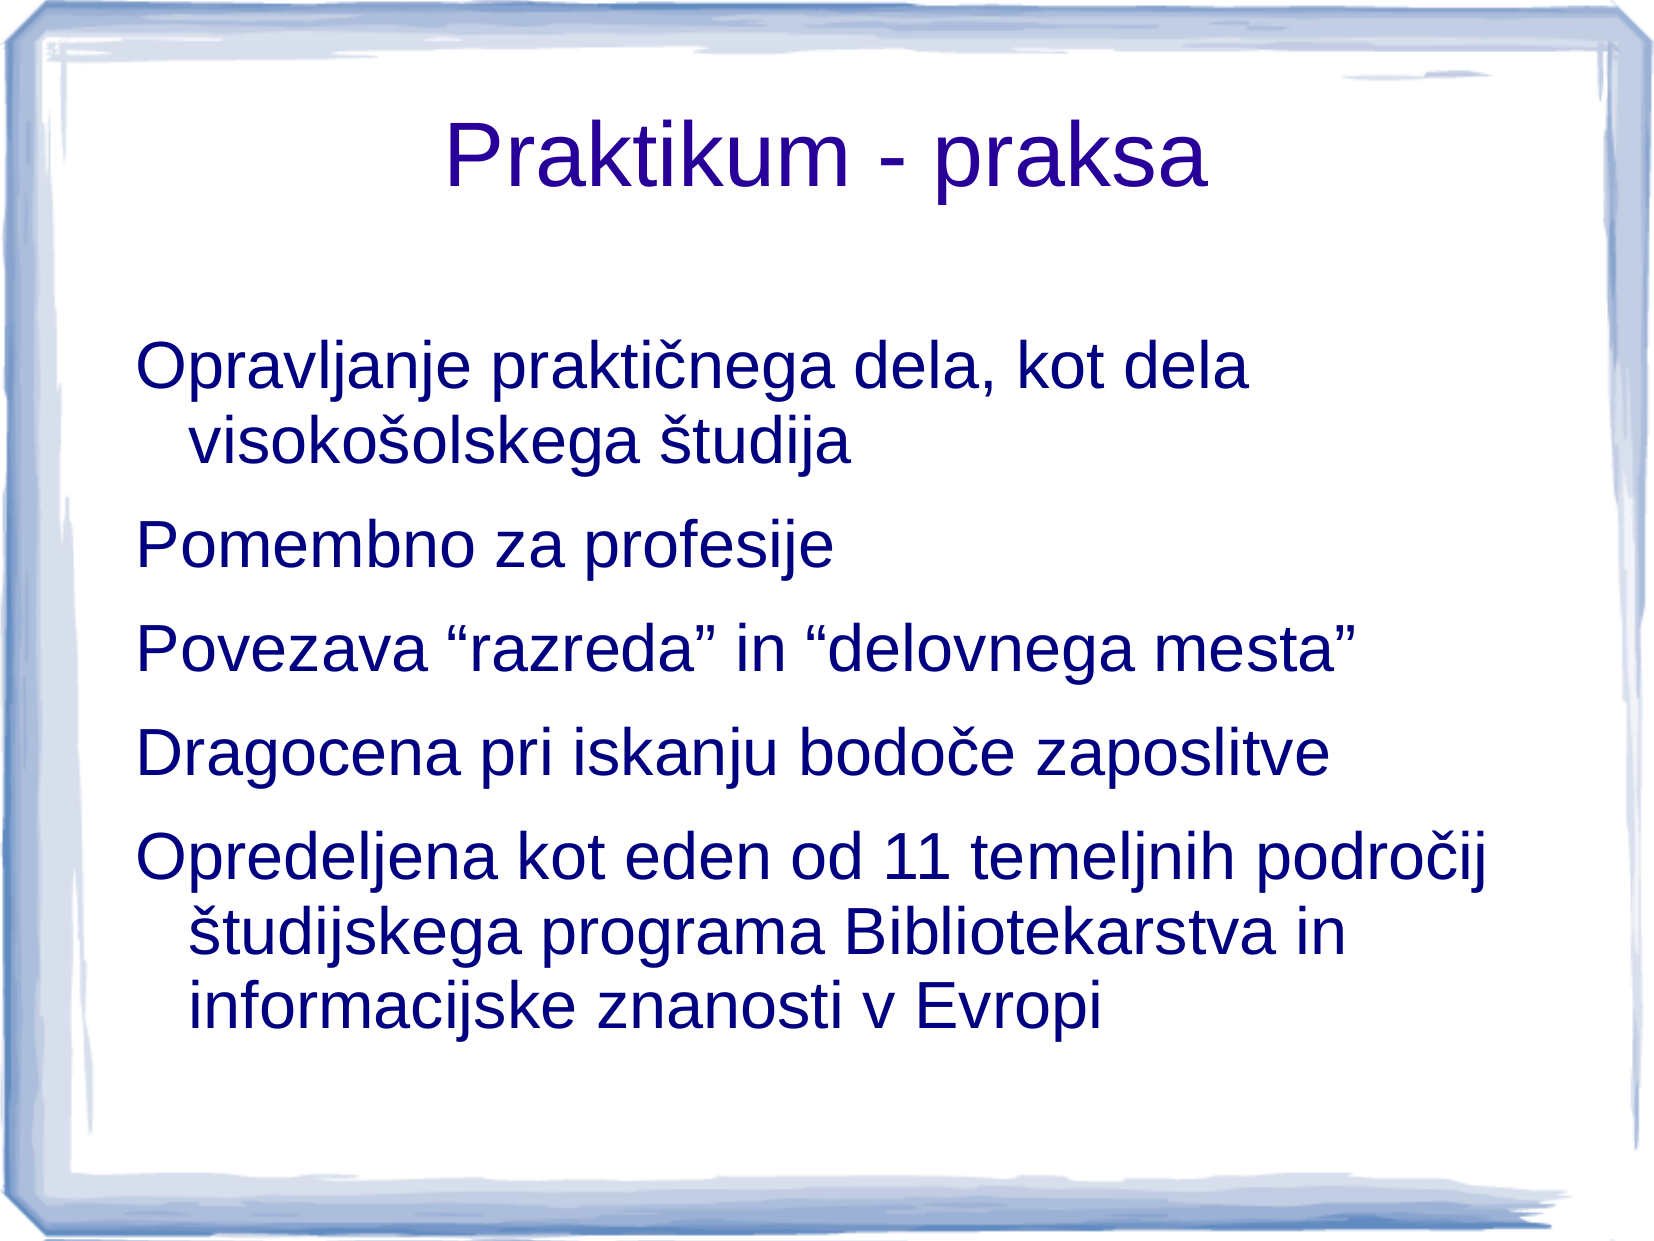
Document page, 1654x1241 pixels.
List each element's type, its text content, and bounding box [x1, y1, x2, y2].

list Opravljanje praktičnega dela, kot dela visokošolskega študija Pomembno za profesije Povezava “razreda” in “delovnega mesta” Dragocena pri iskanju bodoče zaposlitve Opredeljena kot eden od 11 temeljnih področij študijskega programa Bibliotekarstva in informacijske znanosti v Evropi [118, 324, 1571, 1146]
picture [0, 0, 1654, 1241]
title Praktikum - praksa [82, 56, 1571, 249]
